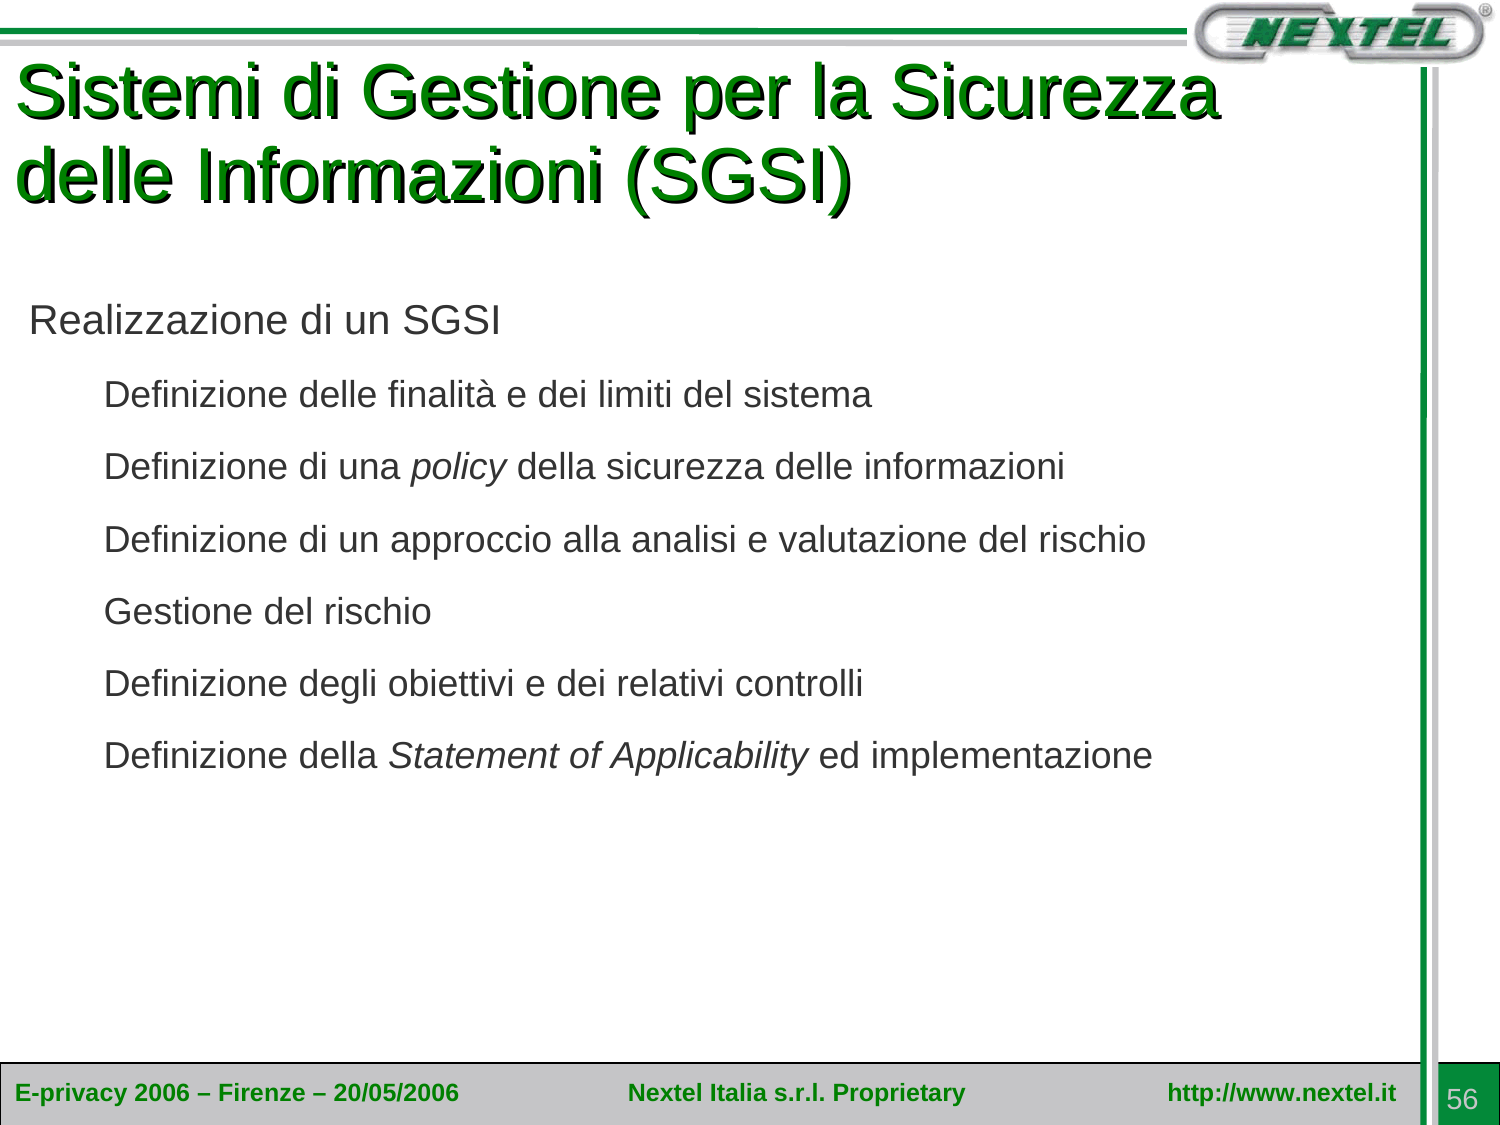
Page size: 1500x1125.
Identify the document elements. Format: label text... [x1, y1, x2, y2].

title Sistemi di Gestione per la Sicurezza delle Informazioni (SGSI) [0, 28, 1270, 237]
list Realizzazione di un SGSI Definizione delle finalità e dei limiti del sistema Definizione di una policy della sicurezza delle informazioni Definizione di un approccio alla analisi e valutazione del rischio Gestione del rischio Definizione degli obiettivi e dei relativi controlli Definizione della Statement of Applicability ed implementazione [13, 265, 1388, 1058]
picture [1187, 0, 1500, 67]
